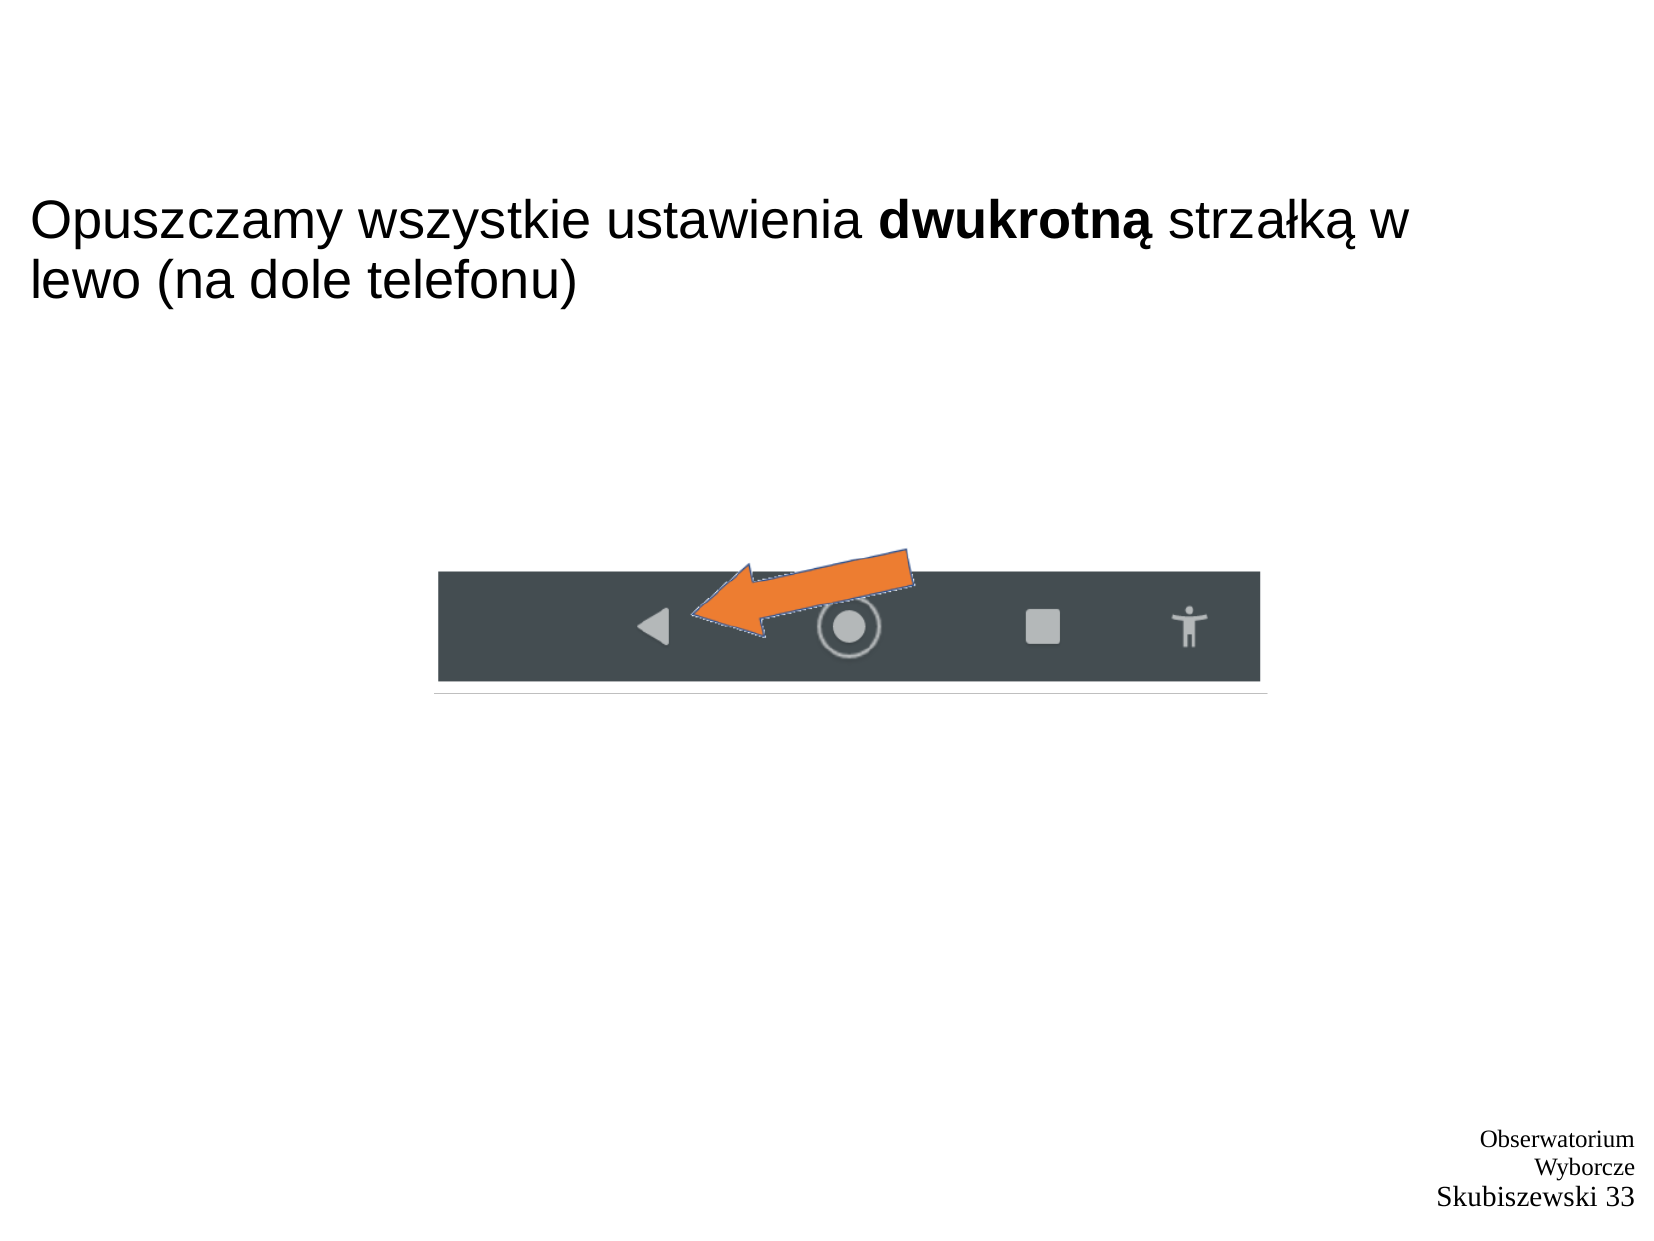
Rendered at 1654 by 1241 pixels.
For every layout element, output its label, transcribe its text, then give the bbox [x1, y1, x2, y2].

list Opuszczamy wszystkie ustawienia dwukrotną strzałką w lewo (na dole telefonu) [30, 105, 1531, 511]
picture [434, 536, 1268, 694]
